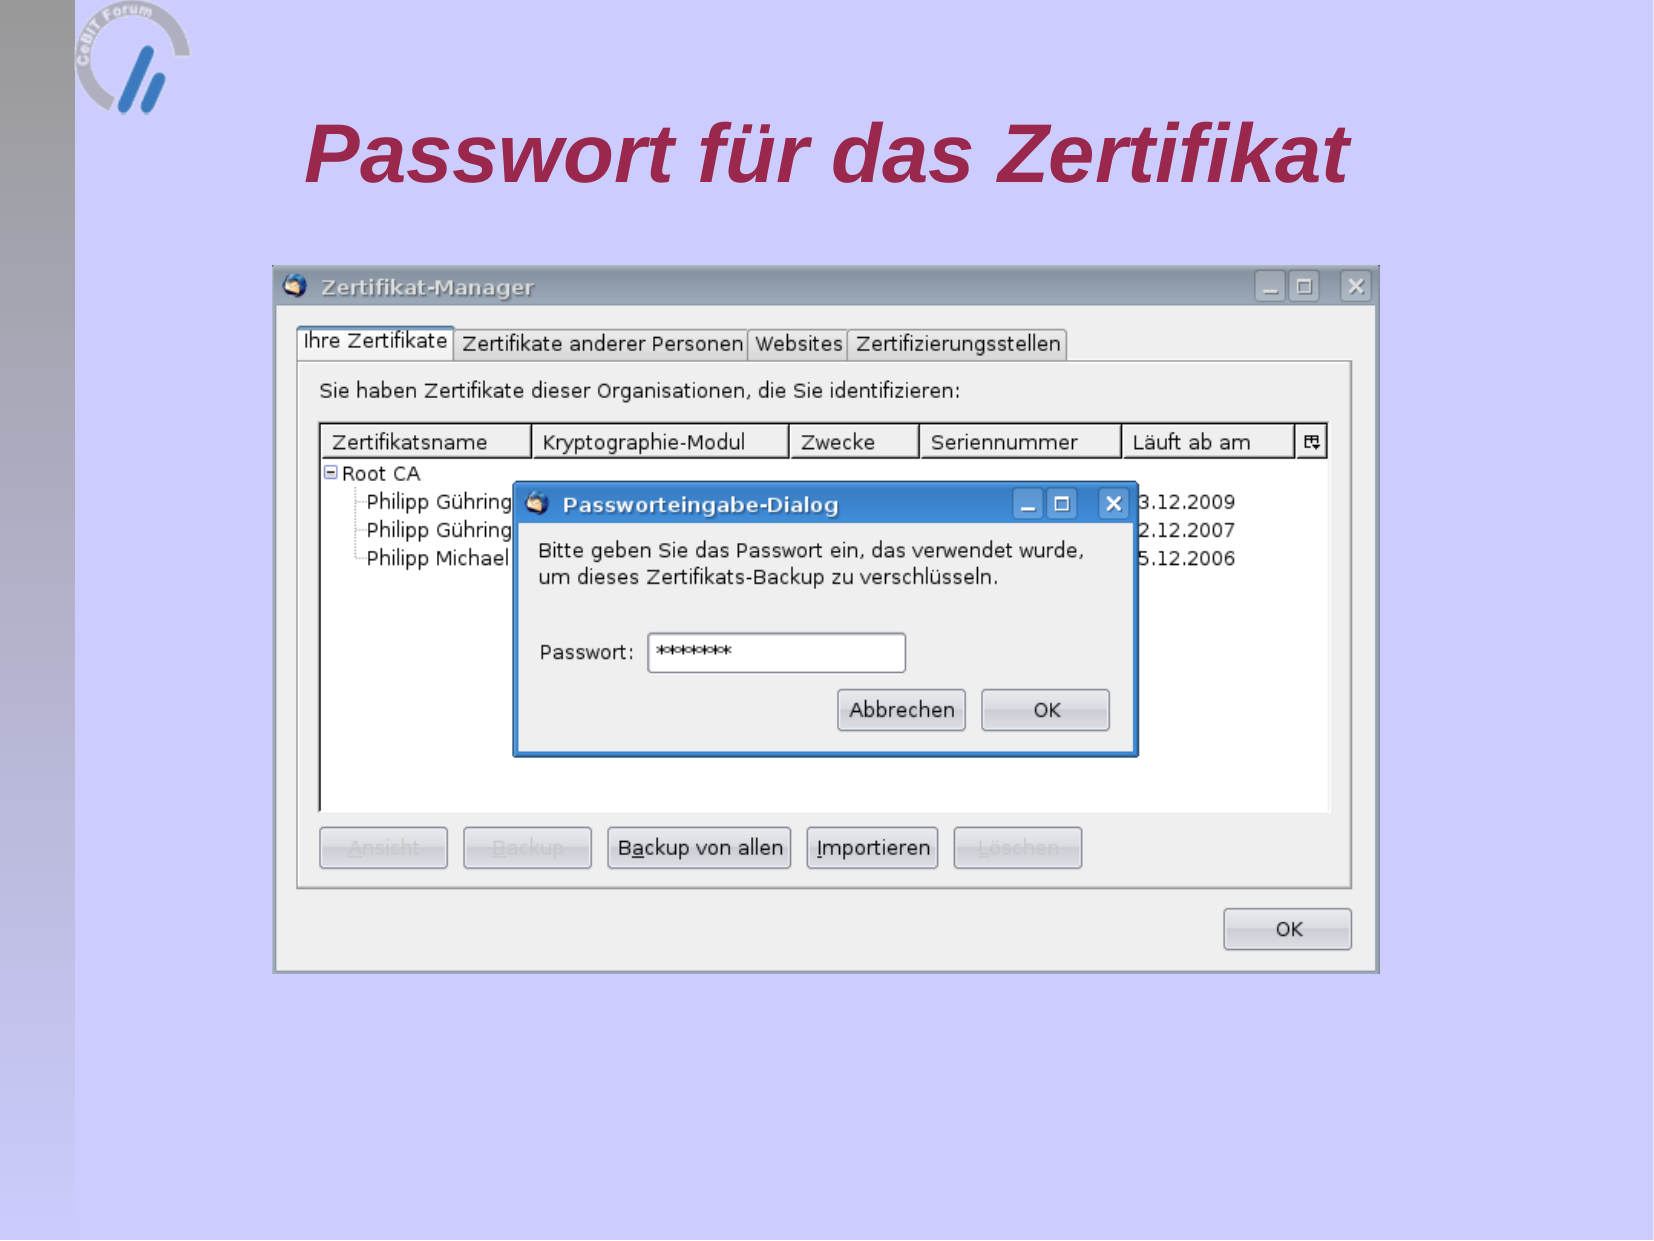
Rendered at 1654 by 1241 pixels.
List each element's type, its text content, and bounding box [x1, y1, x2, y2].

title Passwort für das Zertifikat [121, 49, 1534, 257]
picture [272, 265, 1380, 974]
